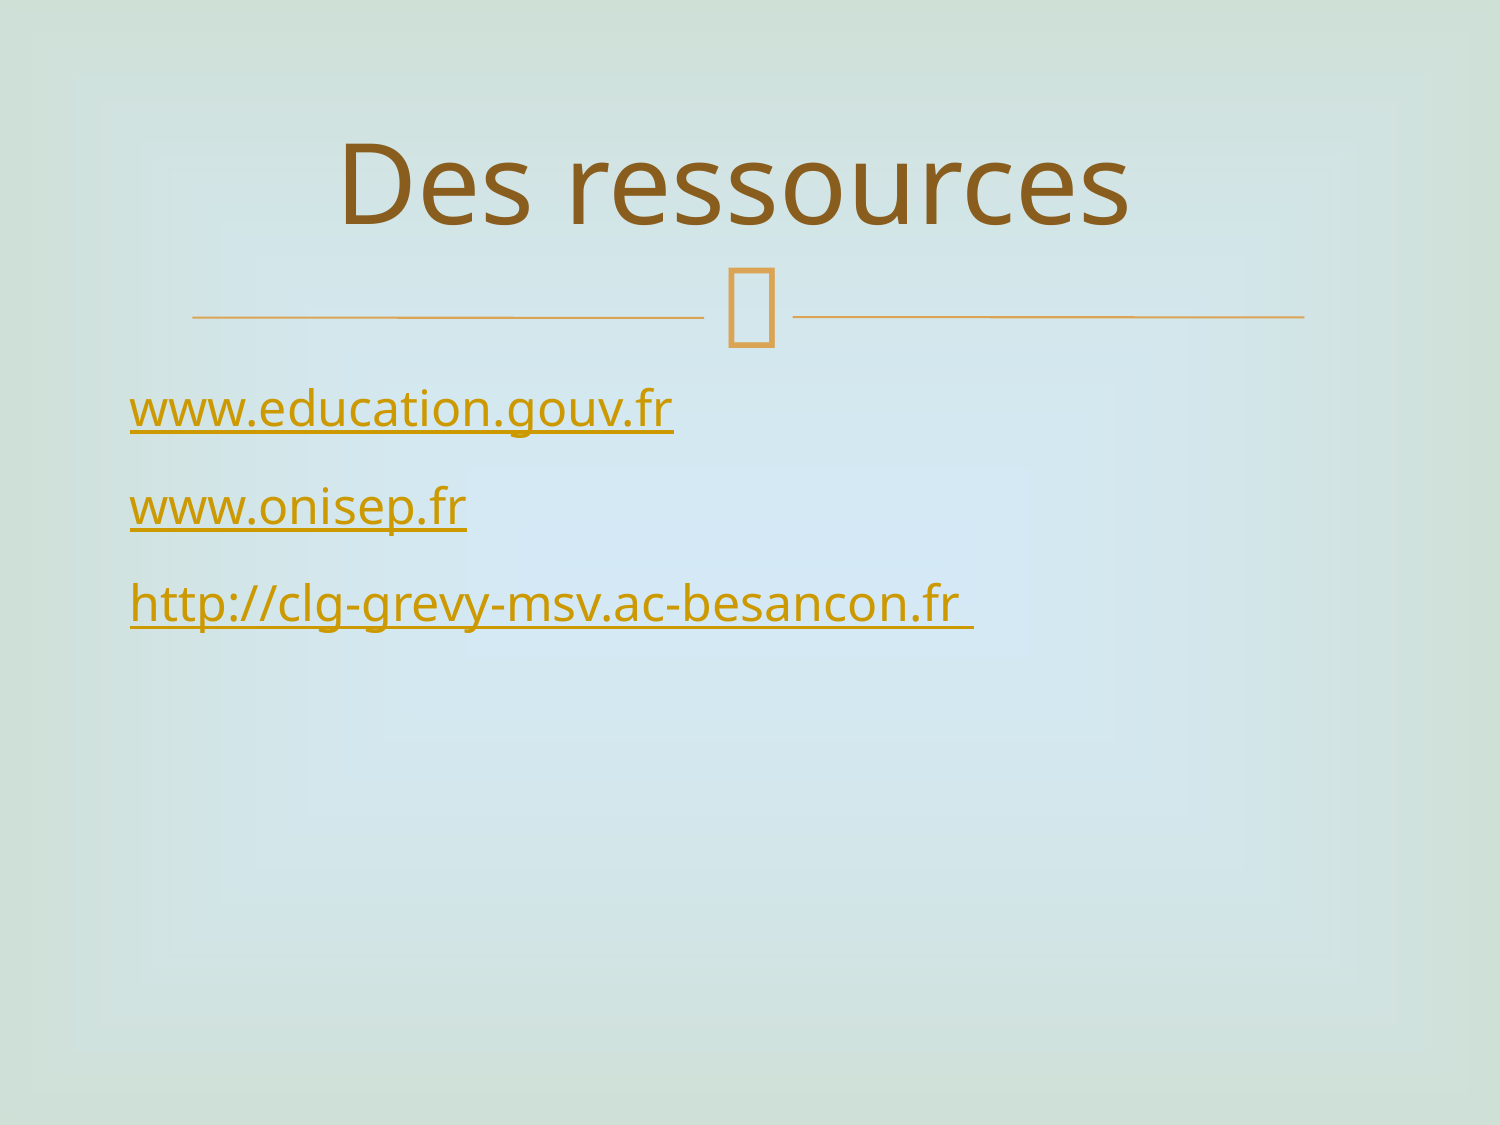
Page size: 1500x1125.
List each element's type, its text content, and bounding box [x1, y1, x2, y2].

title Des ressources [112, 93, 1386, 267]
list www.education.gouv.fr www.onisep.fr http://clg-grevy-msv.ac-besancon.fr [114, 368, 1386, 1005]
